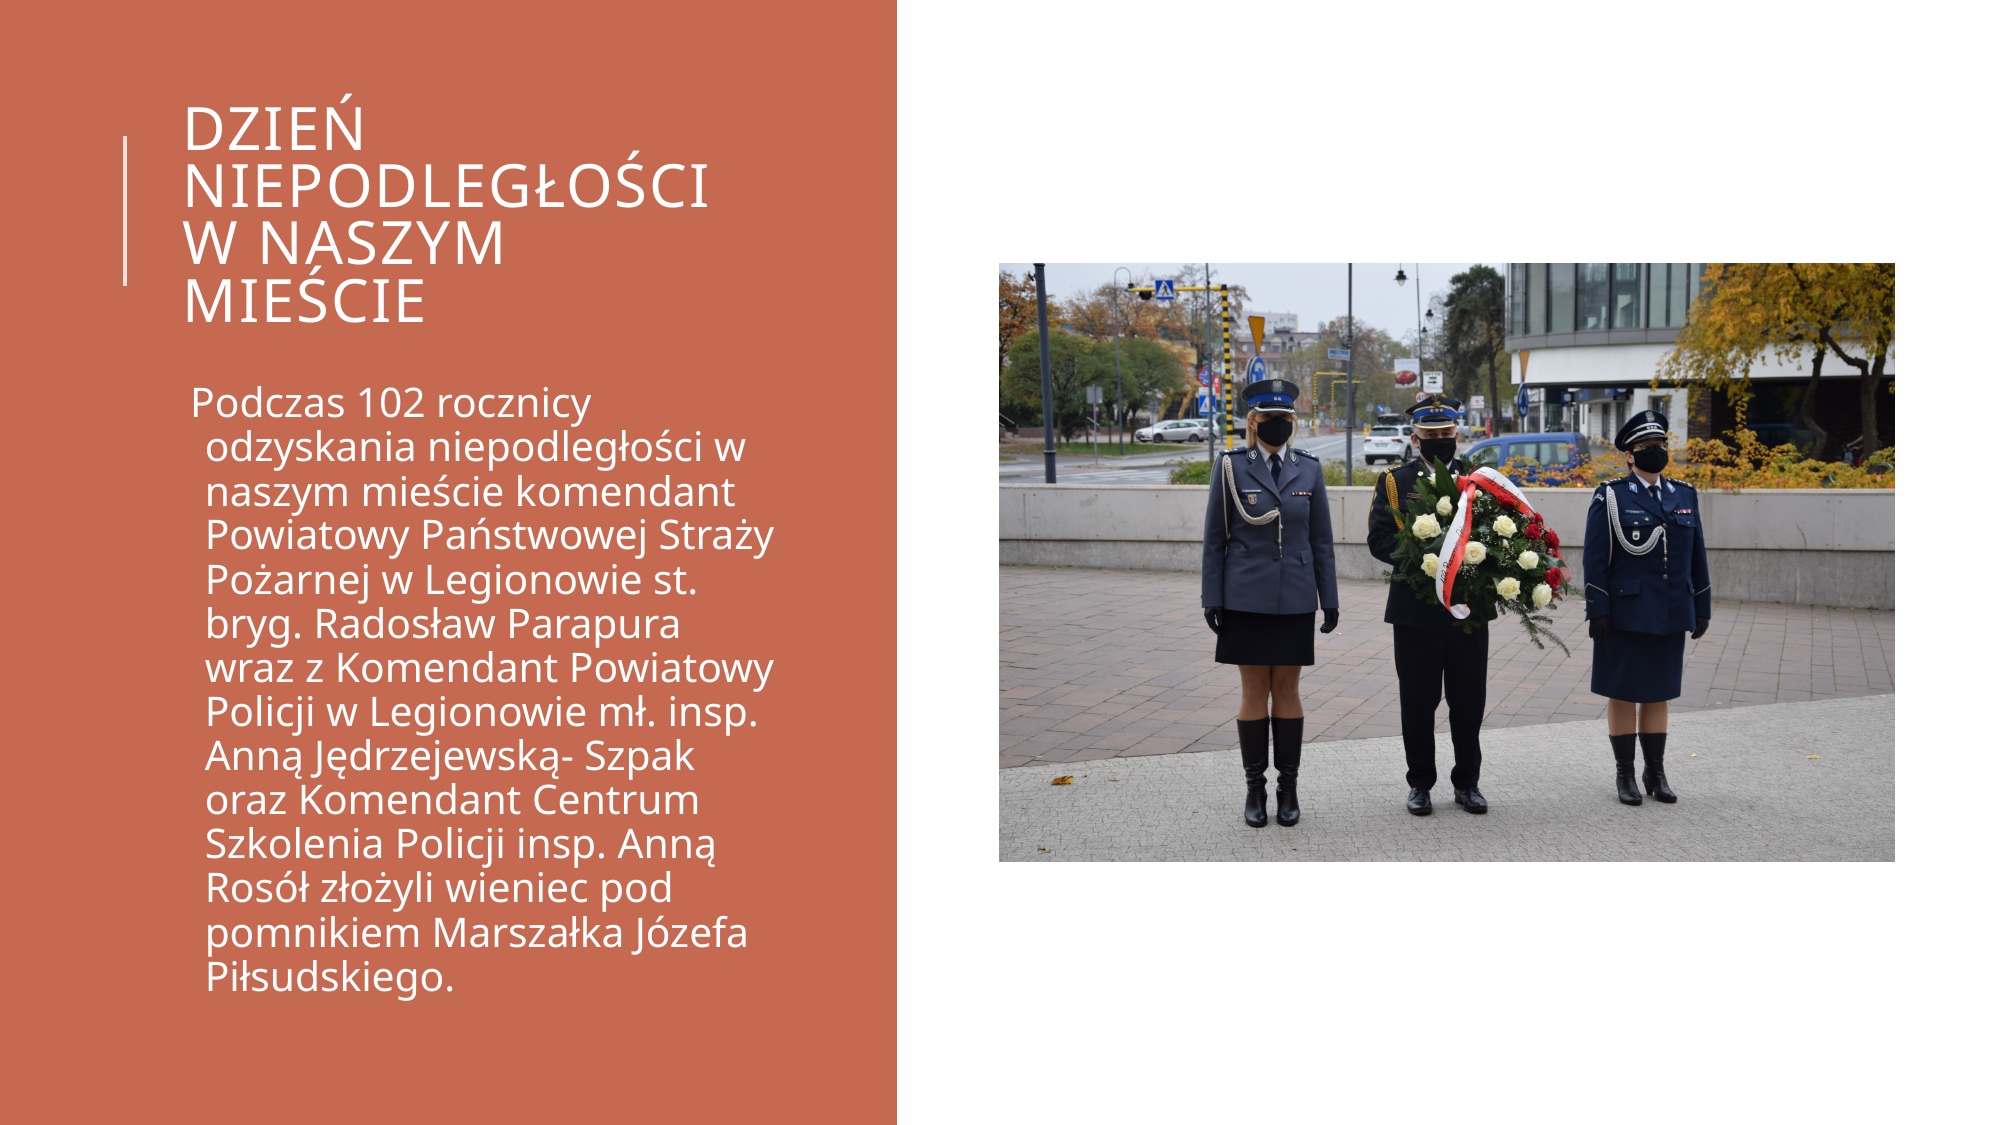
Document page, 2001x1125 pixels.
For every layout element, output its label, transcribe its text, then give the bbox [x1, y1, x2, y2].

list Podczas 102 rocznicy odzyskania niepodległości w naszym mieście komendant Powiatowy Państwowej Straży Pożarnej w Legionowie st. bryg. Radosław Parapura wraz z Komendant Powiatowy Policji w Legionowie mł. insp. Anną Jędrzejewską- Szpak oraz Komendant Centrum Szkolenia Policji insp. Anną Rosół złożyli wieniec pod pomnikiem Marszałka Józefa Piłsudskiego. [168, 375, 791, 1021]
text_box [0, 0, 897, 1125]
picture [999, 263, 1895, 862]
title Dzień niepodległości w naszym mieście [168, 96, 788, 343]
